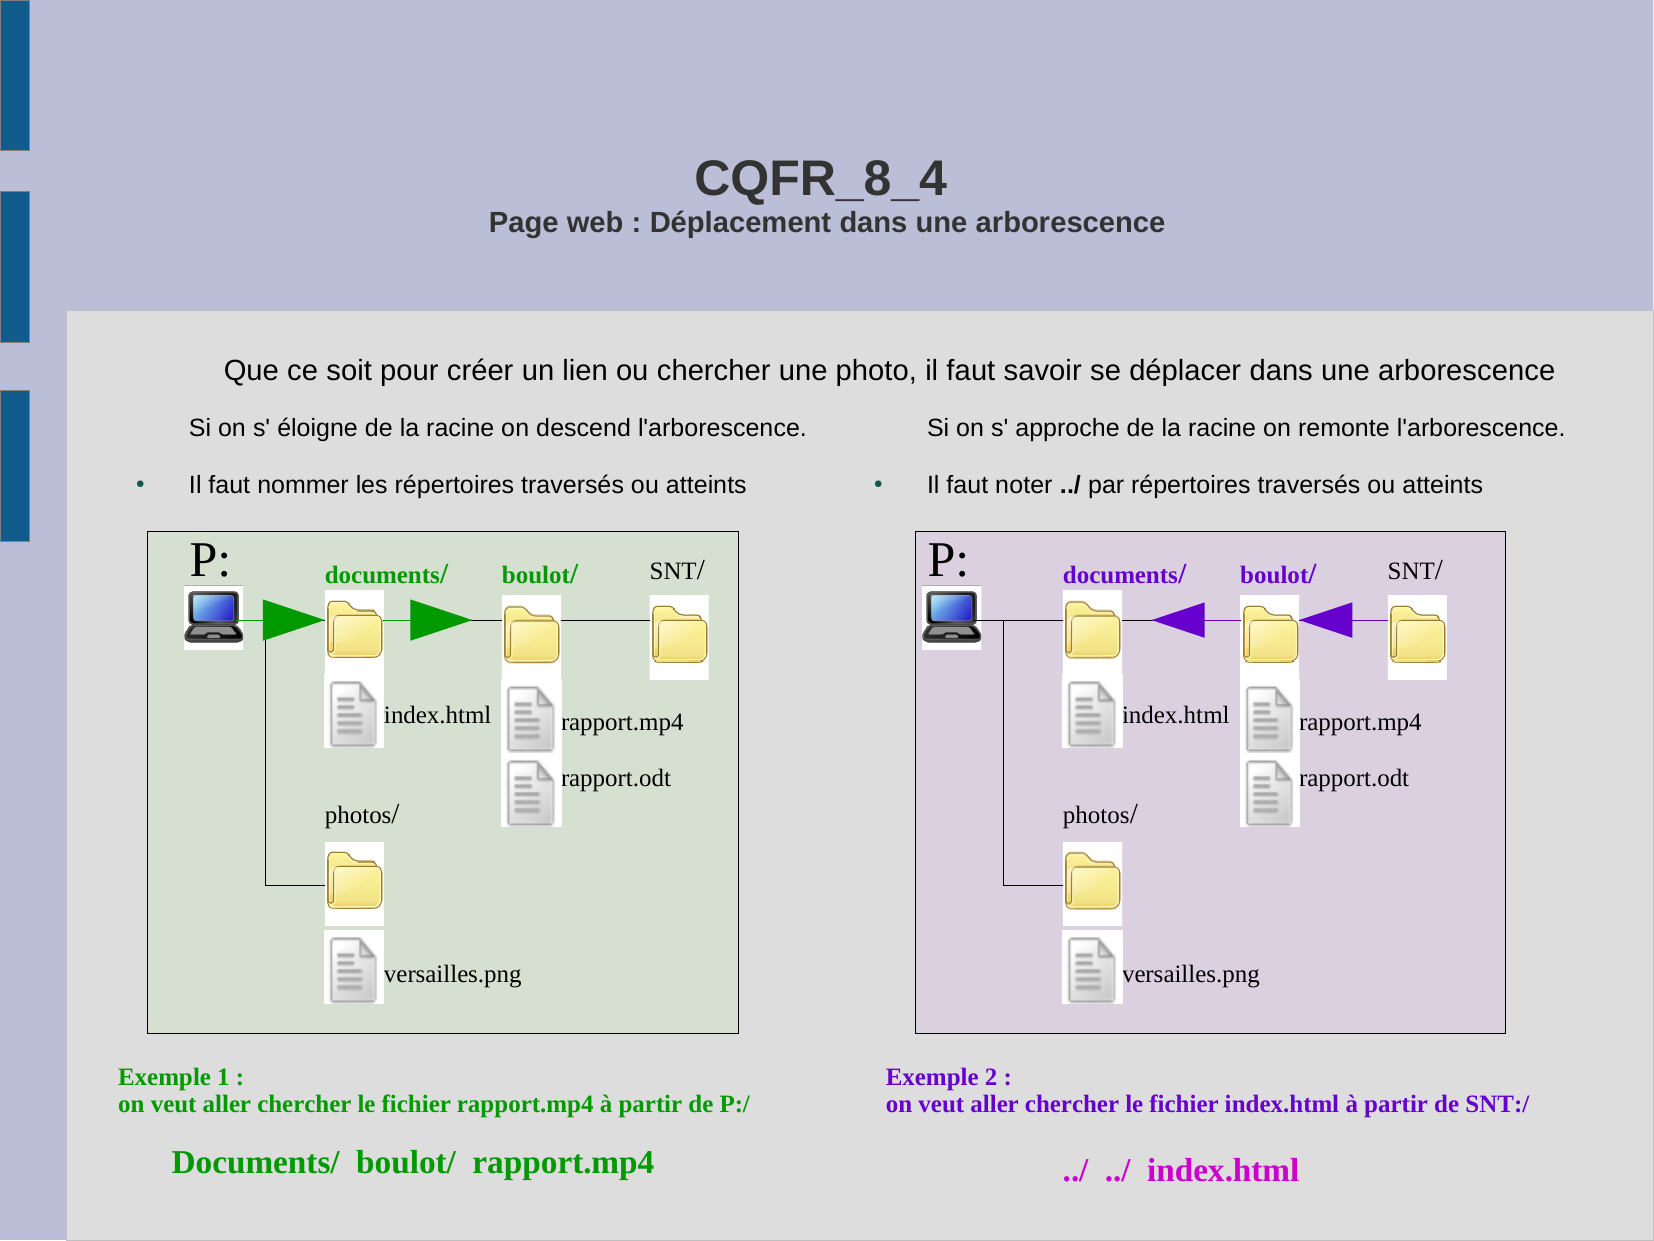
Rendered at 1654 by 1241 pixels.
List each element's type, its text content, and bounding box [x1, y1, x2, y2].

text_box documents/ [324, 557, 461, 591]
text_box versailles.png [1123, 944, 1329, 1004]
text_box index.html [384, 701, 501, 735]
picture [177, 582, 244, 650]
text_box [1123, 621, 1240, 701]
picture [324, 842, 384, 926]
picture [501, 595, 562, 827]
text_box [147, 531, 739, 1034]
text_box SNT/ [649, 553, 709, 588]
text_box rapport.odt [1300, 764, 1435, 798]
text_box [915, 531, 927, 582]
picture [1062, 590, 1123, 748]
text_box boulot/ [501, 557, 638, 591]
picture [649, 595, 709, 680]
text_box ../ ../ index.html [856, 1151, 1506, 1190]
picture [1062, 930, 1123, 1004]
text_box index.html [1123, 701, 1240, 735]
picture [324, 930, 384, 1004]
list Si on s' éloigne de la racine on descend l'arborescence. Il faut nommer les répertoires traversés ou atteints [118, 413, 857, 512]
text_box boulot/ [1240, 557, 1376, 591]
picture [915, 582, 982, 650]
picture [1062, 842, 1123, 926]
list Si on s' approche de la racine on remonte l'arborescence. Il faut noter ../ par répertoires traversés ou atteints [857, 413, 1595, 512]
picture [324, 590, 384, 748]
list Que ce soit pour créer un lien ou chercher une photo, il faut savoir se déplacer dans une arborescence [152, 354, 1565, 394]
text_box P: [927, 531, 975, 582]
text_box [915, 531, 1506, 1034]
text_box [384, 621, 501, 701]
text_box Exemple 1 : on veut aller chercher le fichier rapport.mp4 à partir de P:/ [118, 1062, 768, 1121]
text_box SNT/ [1387, 553, 1447, 588]
text_box rapport.odt [562, 764, 697, 798]
text_box Exemple 2 : on veut aller chercher le fichier index.html à partir de SNT:/ [885, 1062, 1536, 1121]
text_box Documents/ boulot/ rapport.mp4 [88, 1143, 739, 1182]
picture [1387, 595, 1447, 680]
text_box rapport.mp4 [562, 708, 697, 739]
text_box photos/ [1062, 797, 1199, 831]
text_box rapport.mp4 [1300, 708, 1435, 739]
text_box documents/ [1062, 557, 1199, 591]
text_box photos/ [324, 797, 461, 831]
text_box P: [189, 531, 237, 582]
picture [1240, 595, 1300, 827]
title CQFR_8_4 Page web : Déplacement dans une arborescence [121, 91, 1534, 299]
text_box versailles.png [384, 944, 591, 1004]
